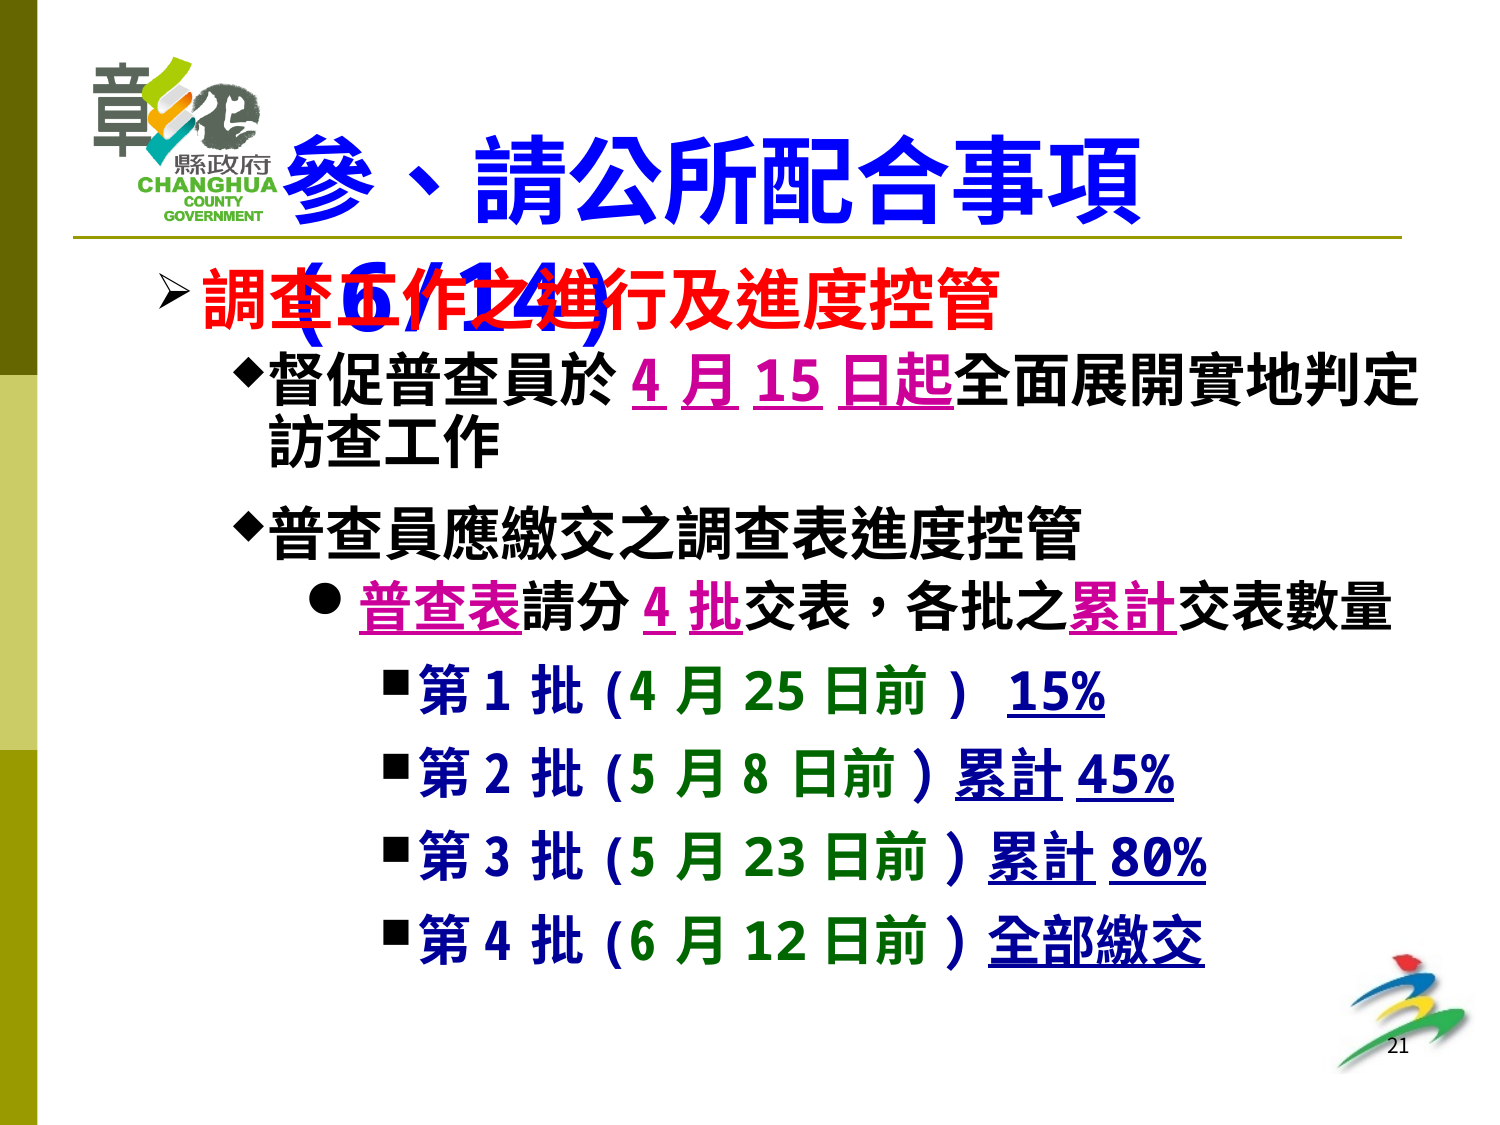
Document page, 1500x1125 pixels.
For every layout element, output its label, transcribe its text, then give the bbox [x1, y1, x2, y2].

title 參、請公所配合事項(6/14) [265, 113, 1465, 247]
picture [57, 42, 313, 235]
list 調查工作之進行及進度控管 督促普查員於4月15日起全面展開實地判定訪查工作 普查員應繳交之調查表進度控管 普查表請分4批交表，各批之累計交表數量 第1批(4月25日前) 15% 第2批(5月8日前)累計45% 第3批(5月23日前)累計80% 第4批(6月12日前)全部繳交 [64, 255, 1436, 981]
picture [1323, 934, 1477, 1074]
text_box <編號> [1074, 1025, 1426, 1101]
